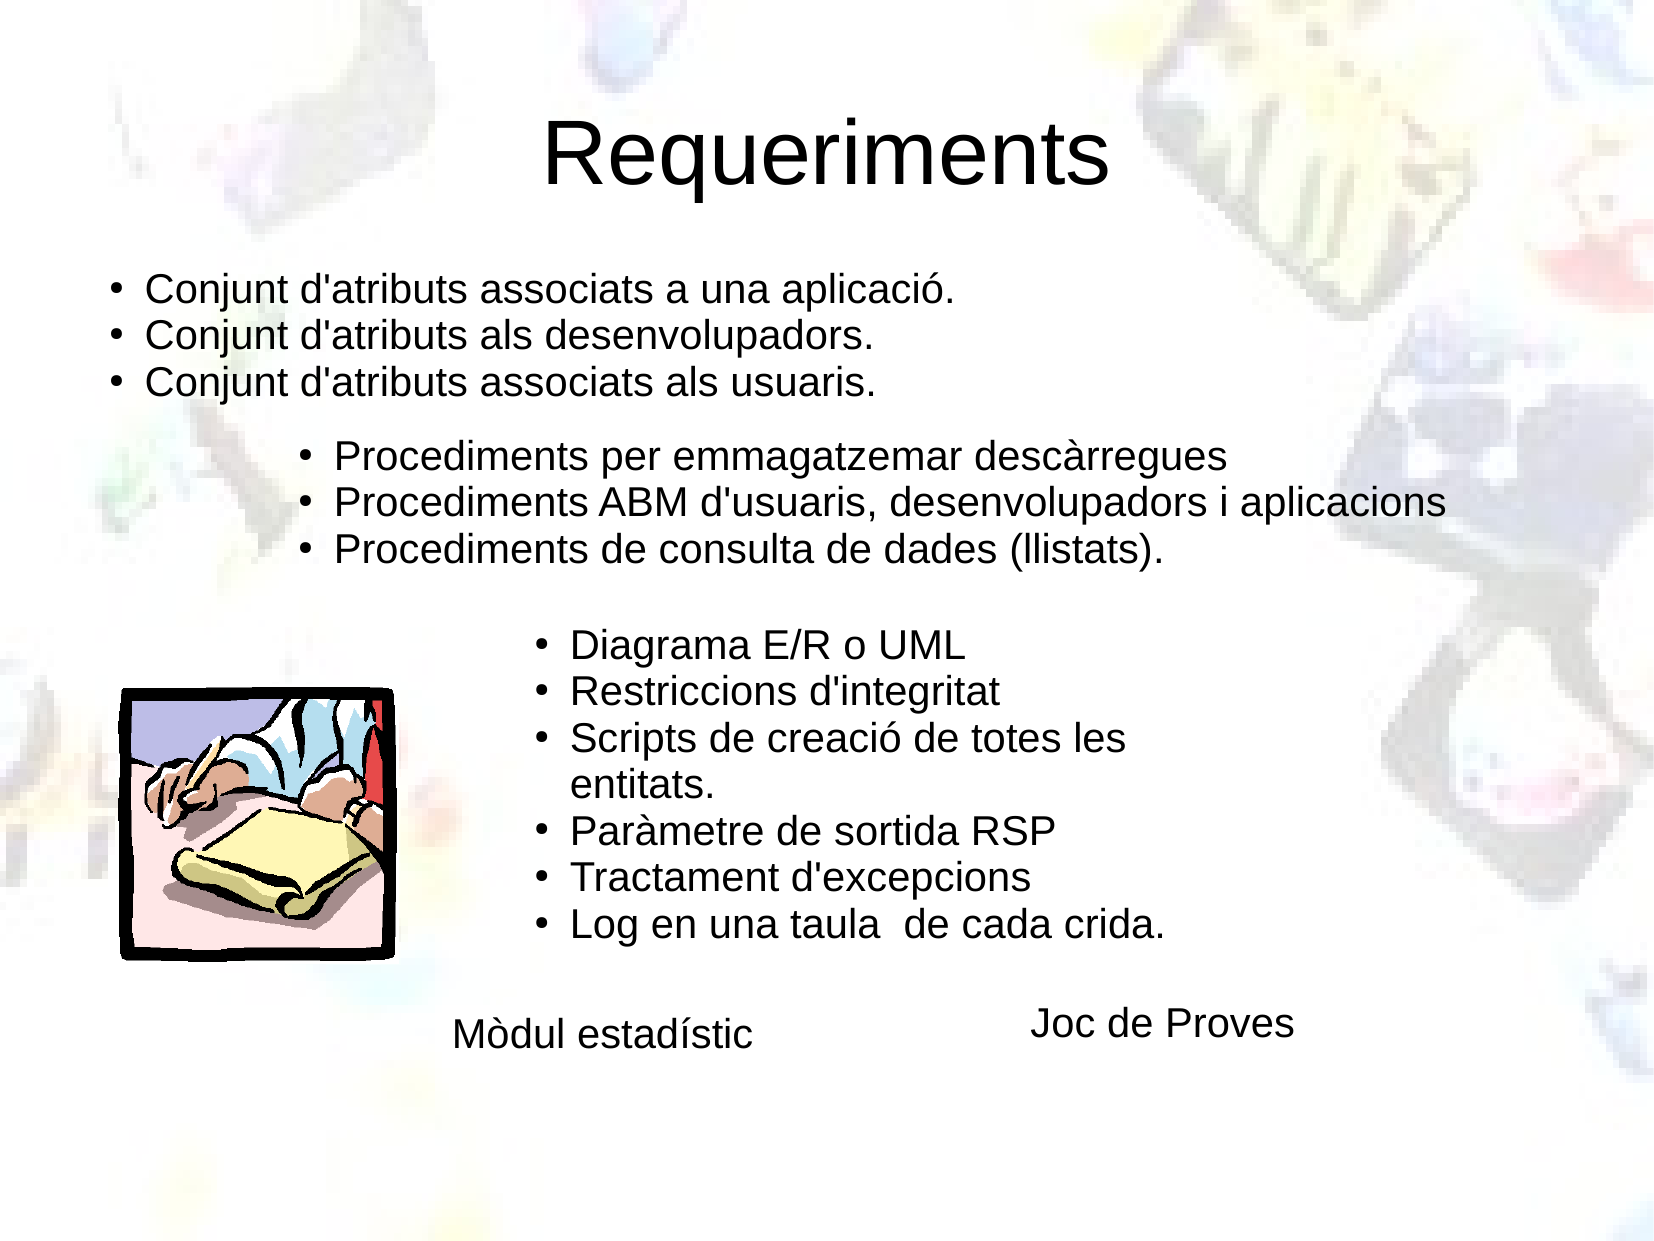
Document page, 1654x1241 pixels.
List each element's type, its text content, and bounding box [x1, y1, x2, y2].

text_box Mòdul estadístic [401, 1003, 957, 1066]
text_box Conjunt d'atributs associats a una aplicació. Conjunt d'atributs als desenvolupadors. Conjunt d'atributs associats als usuaris. [94, 258, 1063, 414]
picture [0, 0, 1654, 1241]
text_box Diagrama E/R o UML Restriccions d'integritat Scripts de creació de totes les entitats. Paràmetre de sortida RSP Tractament d'excepcions Log en una taula de cada crida. [519, 614, 1264, 957]
text_box Procediments per emmagatzemar descàrregues Procediments ABM d'usuaris, desenvolupadors i aplicacions Procediments de consulta de dades (llistats). [283, 425, 1512, 581]
title Requeriments [82, 49, 1571, 257]
text_box Joc de Proves [1015, 992, 1335, 1054]
